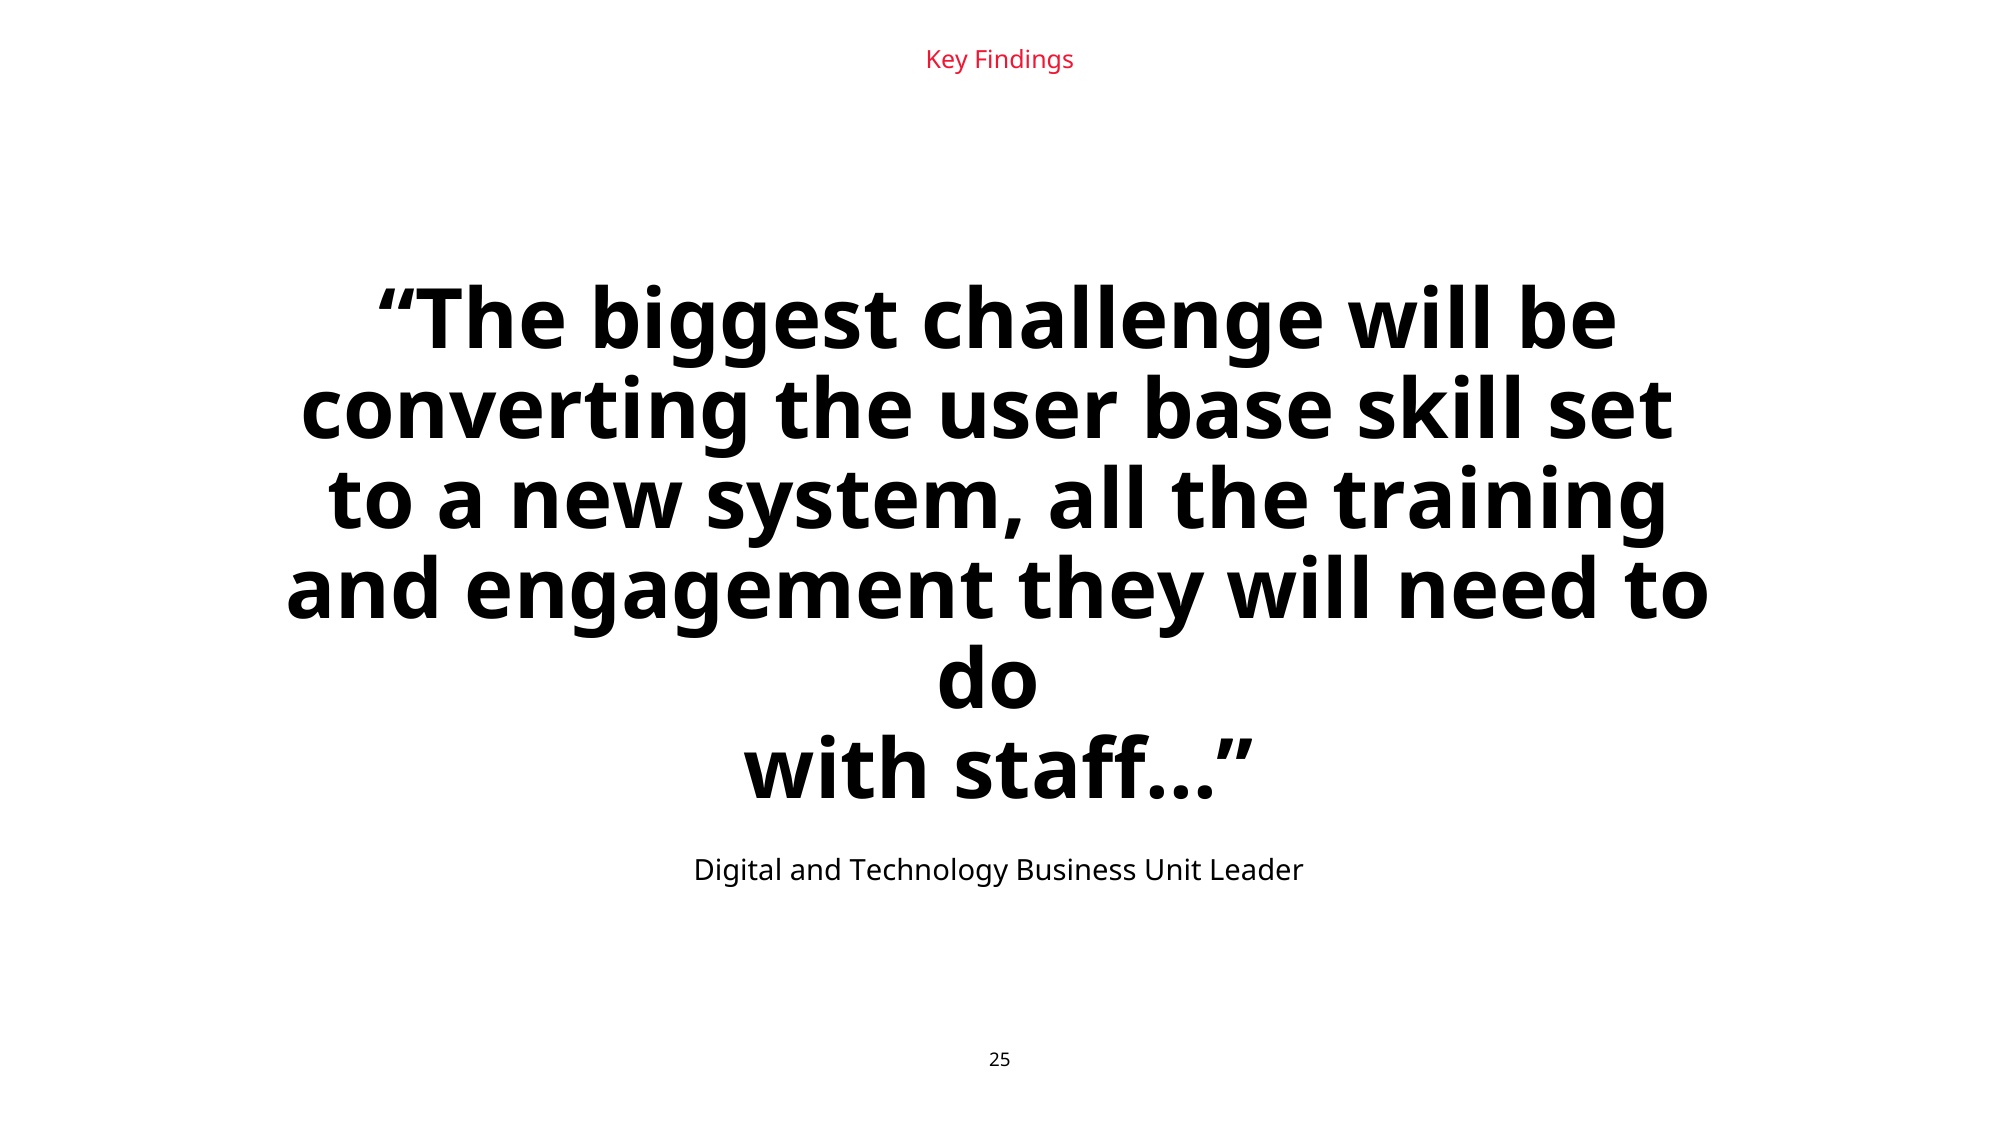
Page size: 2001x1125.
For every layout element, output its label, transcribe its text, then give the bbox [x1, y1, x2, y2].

text_box “The biggest challenge will be converting the user base skill set to a new system, all the training and engagement they will need to do with staff...” Digital and Technology Business Unit Leader [239, 204, 1759, 958]
text_box Key Findings [864, 40, 1136, 79]
text_box 31 [955, 997, 1045, 1123]
